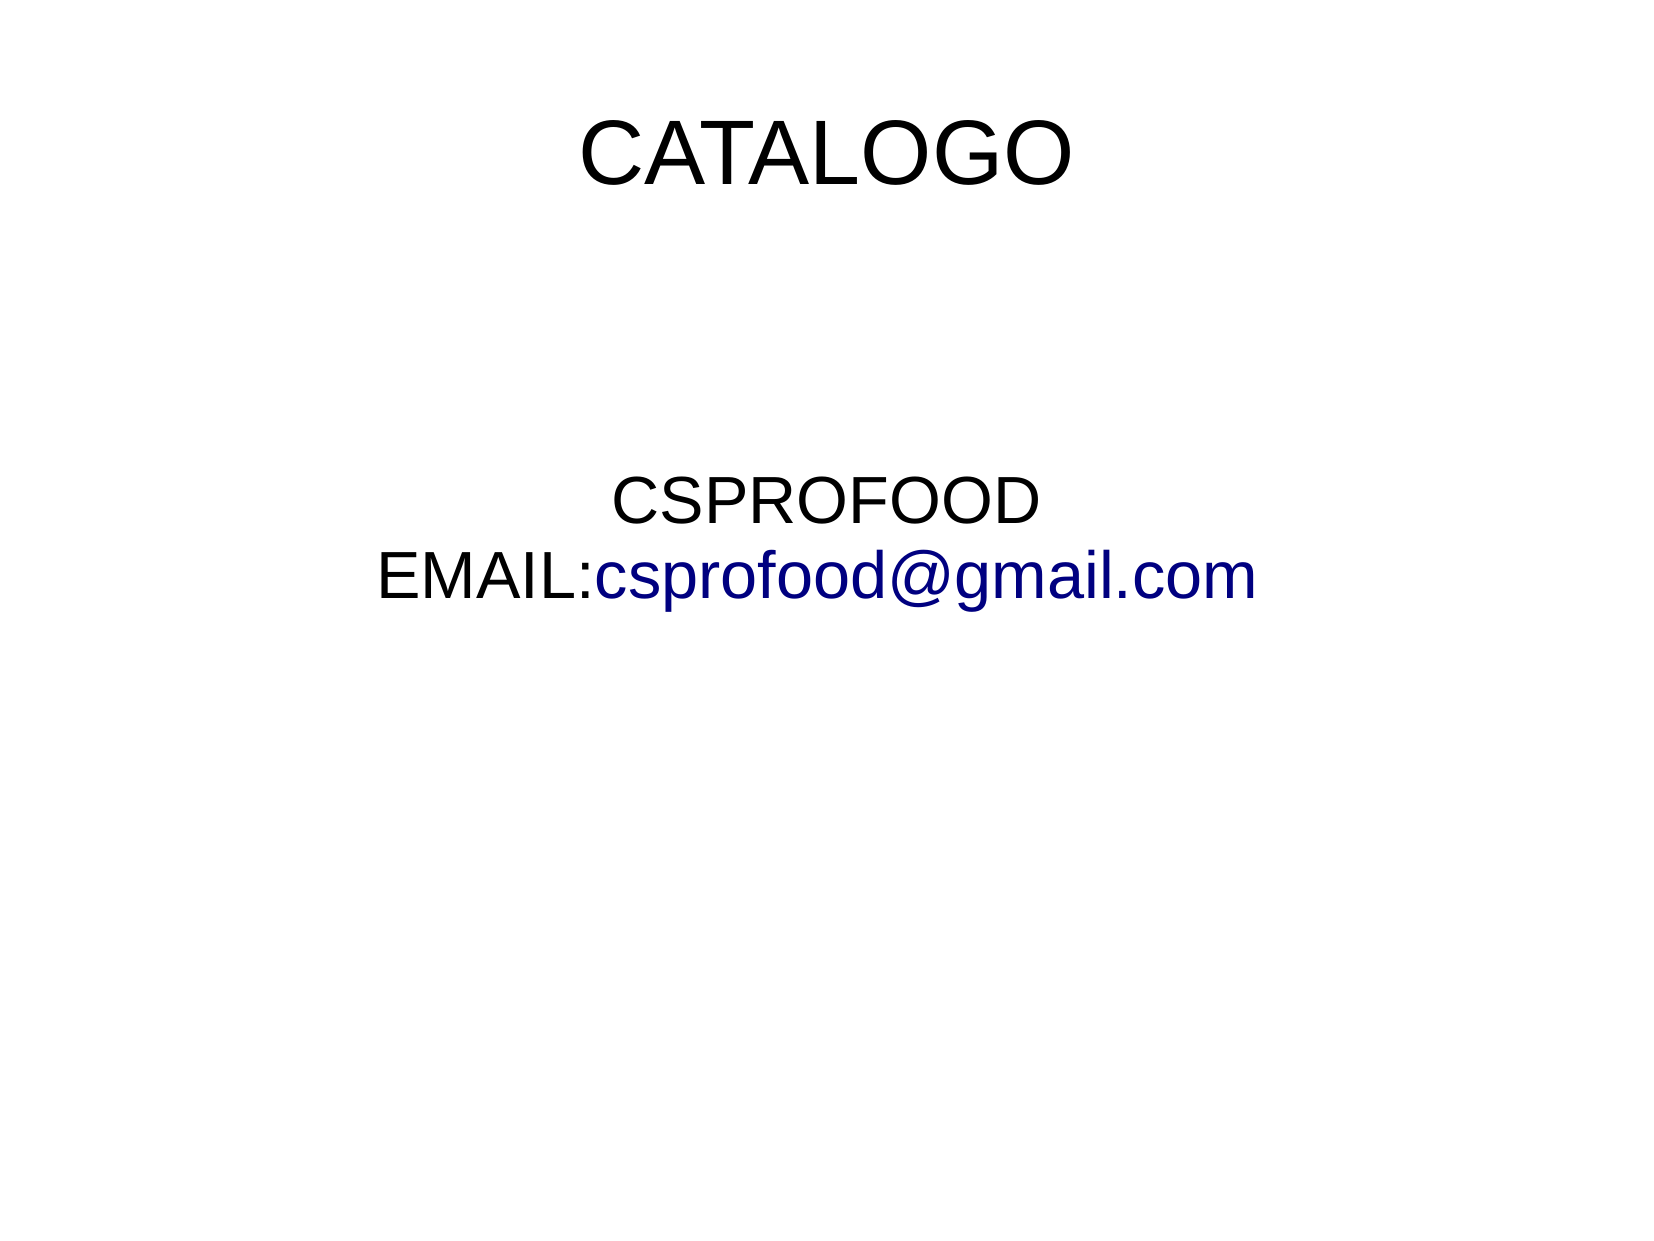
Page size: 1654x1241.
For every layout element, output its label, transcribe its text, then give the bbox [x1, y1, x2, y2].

subtitle CSPROFOOD EMAIL:csprofood@gmail.com [82, 290, 1571, 1010]
title CATALOGO [82, 49, 1571, 257]
